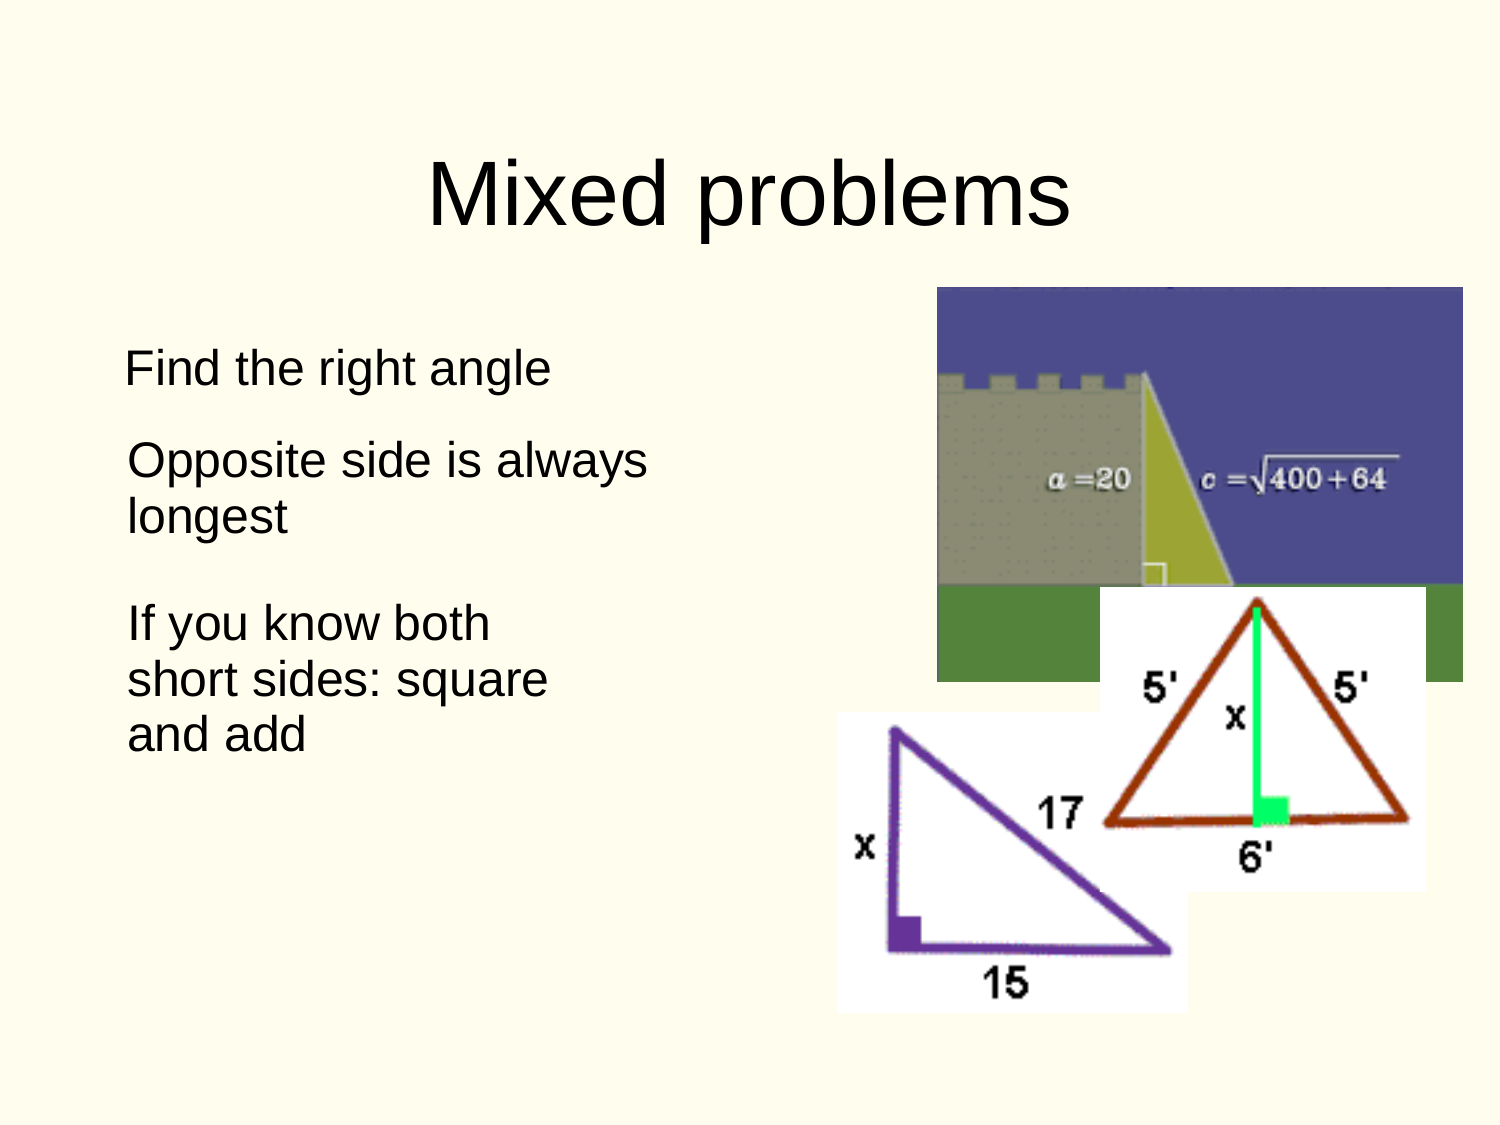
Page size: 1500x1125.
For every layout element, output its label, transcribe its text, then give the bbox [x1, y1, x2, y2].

picture [837, 287, 1463, 1014]
text_box If you know both short sides: square and add [112, 587, 609, 771]
text_box Opposite side is always longest [112, 424, 691, 552]
text_box Find the right angle [109, 332, 568, 404]
title Mixed problems [112, 99, 1388, 288]
